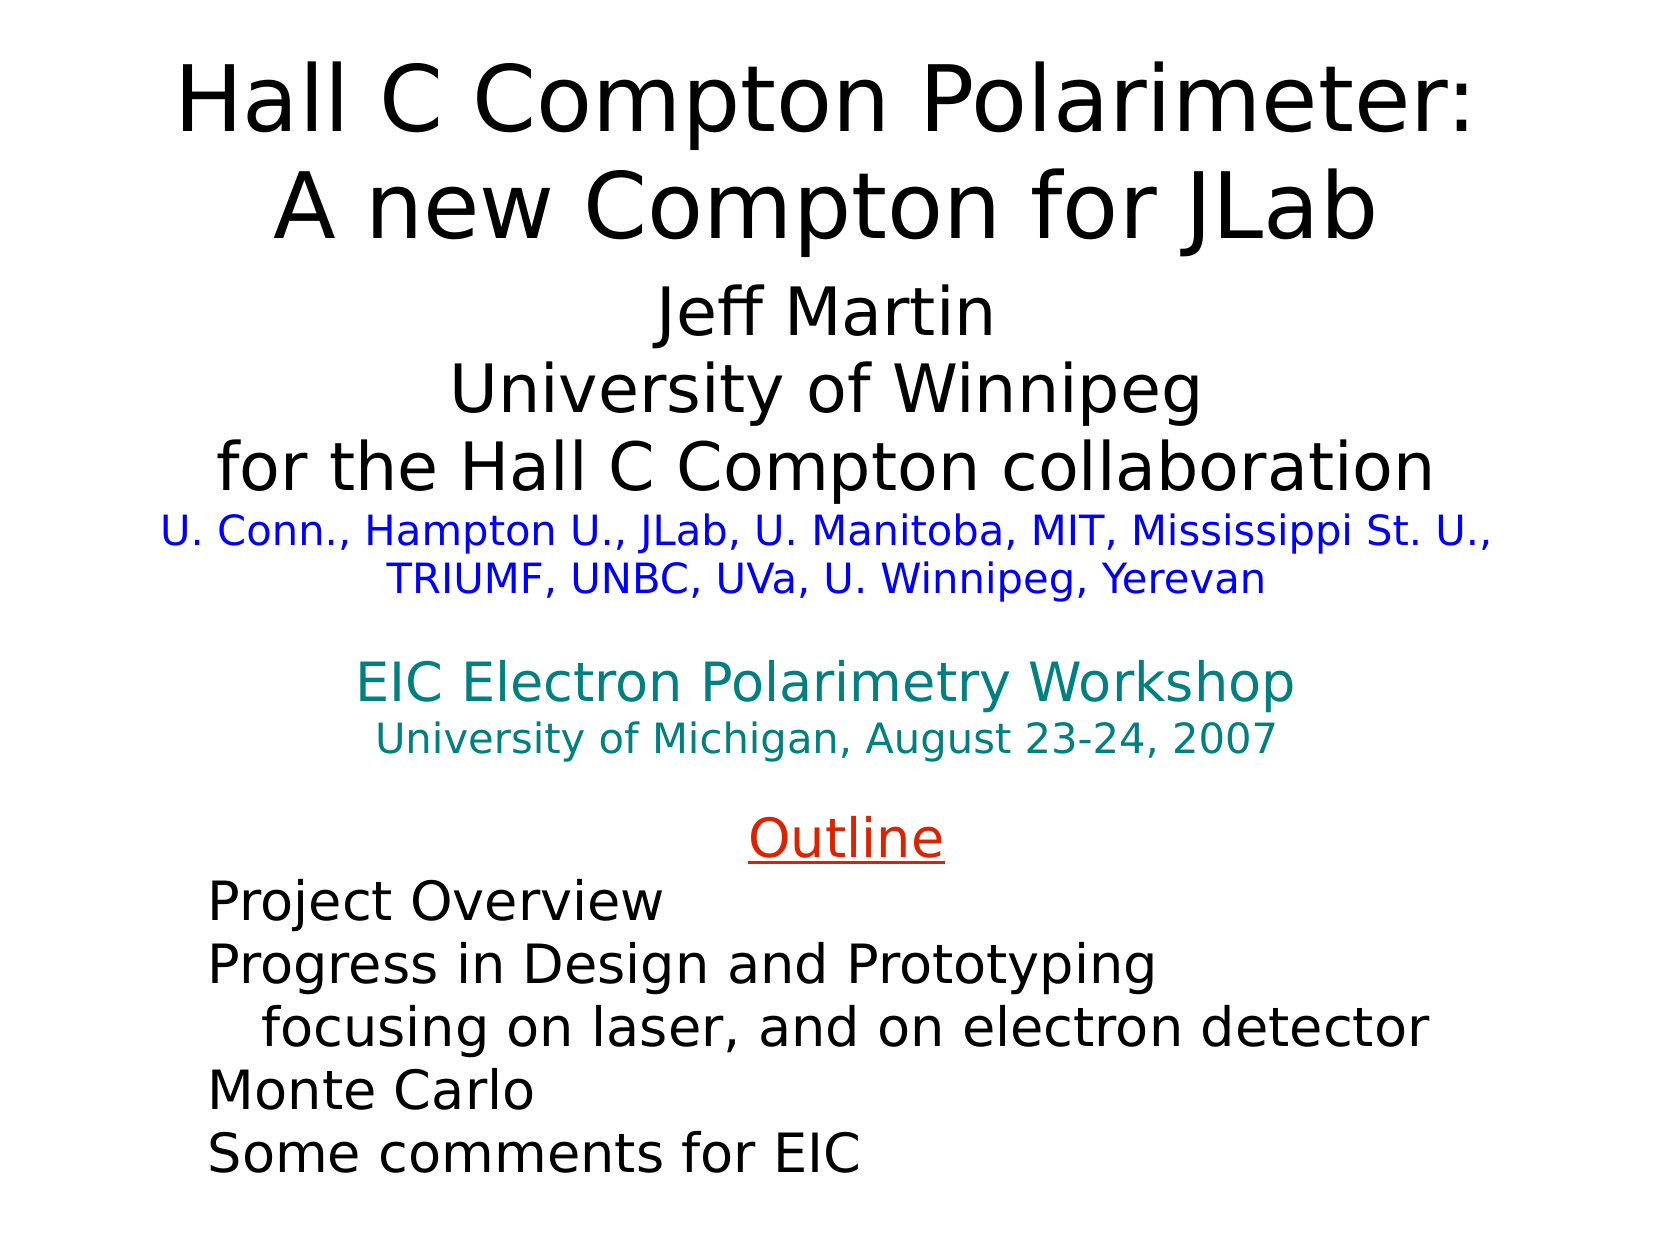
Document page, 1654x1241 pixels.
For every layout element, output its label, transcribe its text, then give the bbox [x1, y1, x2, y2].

title Hall C Compton Polarimeter: A new Compton for JLab [82, 45, 1571, 261]
subtitle Jeff Martin University of Winnipeg for the Hall C Compton collaboration U. Conn., Hampton U., JLab, U. Manitoba, MIT, Mississippi St. U., TRIUMF, UNBC, UVa, U. Winnipeg, Yerevan EIC Electron Polarimetry Workshop University of Michigan, August 23-24, 2007 [82, 272, 1571, 764]
text_box Outline Project Overview Progress in Design and Prototyping focusing on laser, and on electron detector Monte Carlo Some comments for EIC [175, 800, 1483, 1193]
